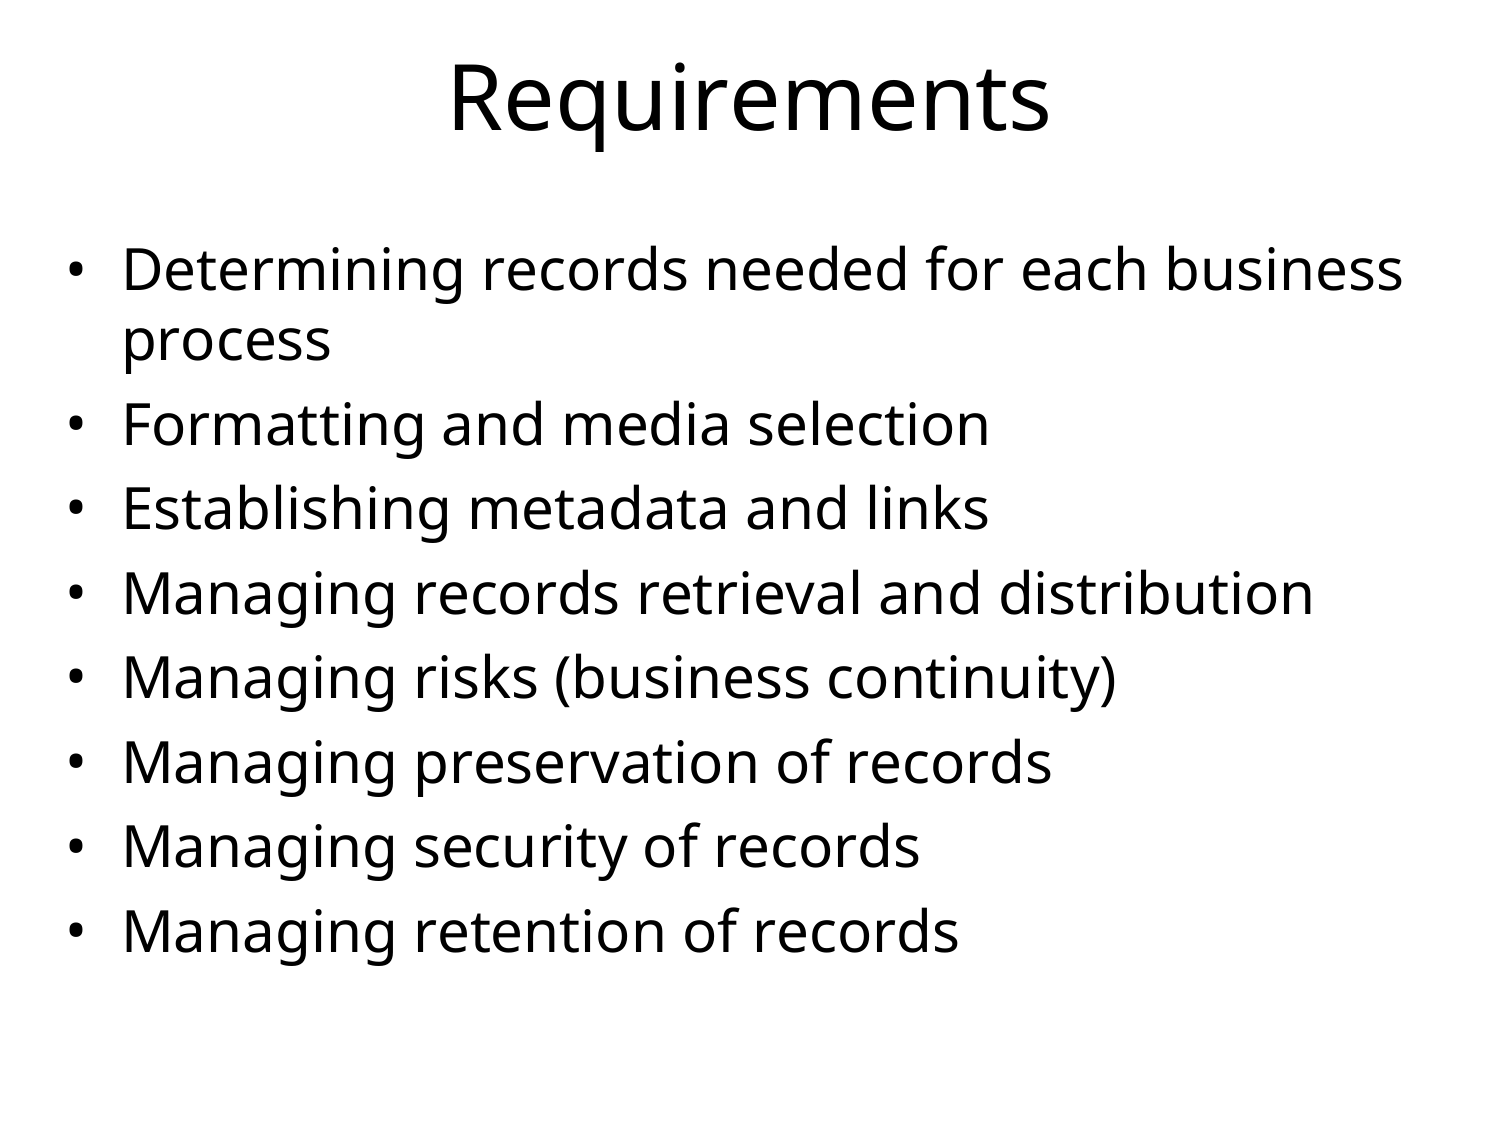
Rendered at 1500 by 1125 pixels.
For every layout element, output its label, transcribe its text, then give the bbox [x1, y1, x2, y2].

title Requirements [112, 0, 1388, 188]
list Determining records needed for each business process Formatting and media selection Establishing metadata and links Managing records retrieval and distribution Managing risks (business continuity) Managing preservation of records Managing security of records Managing retention of records [50, 224, 1450, 1063]
